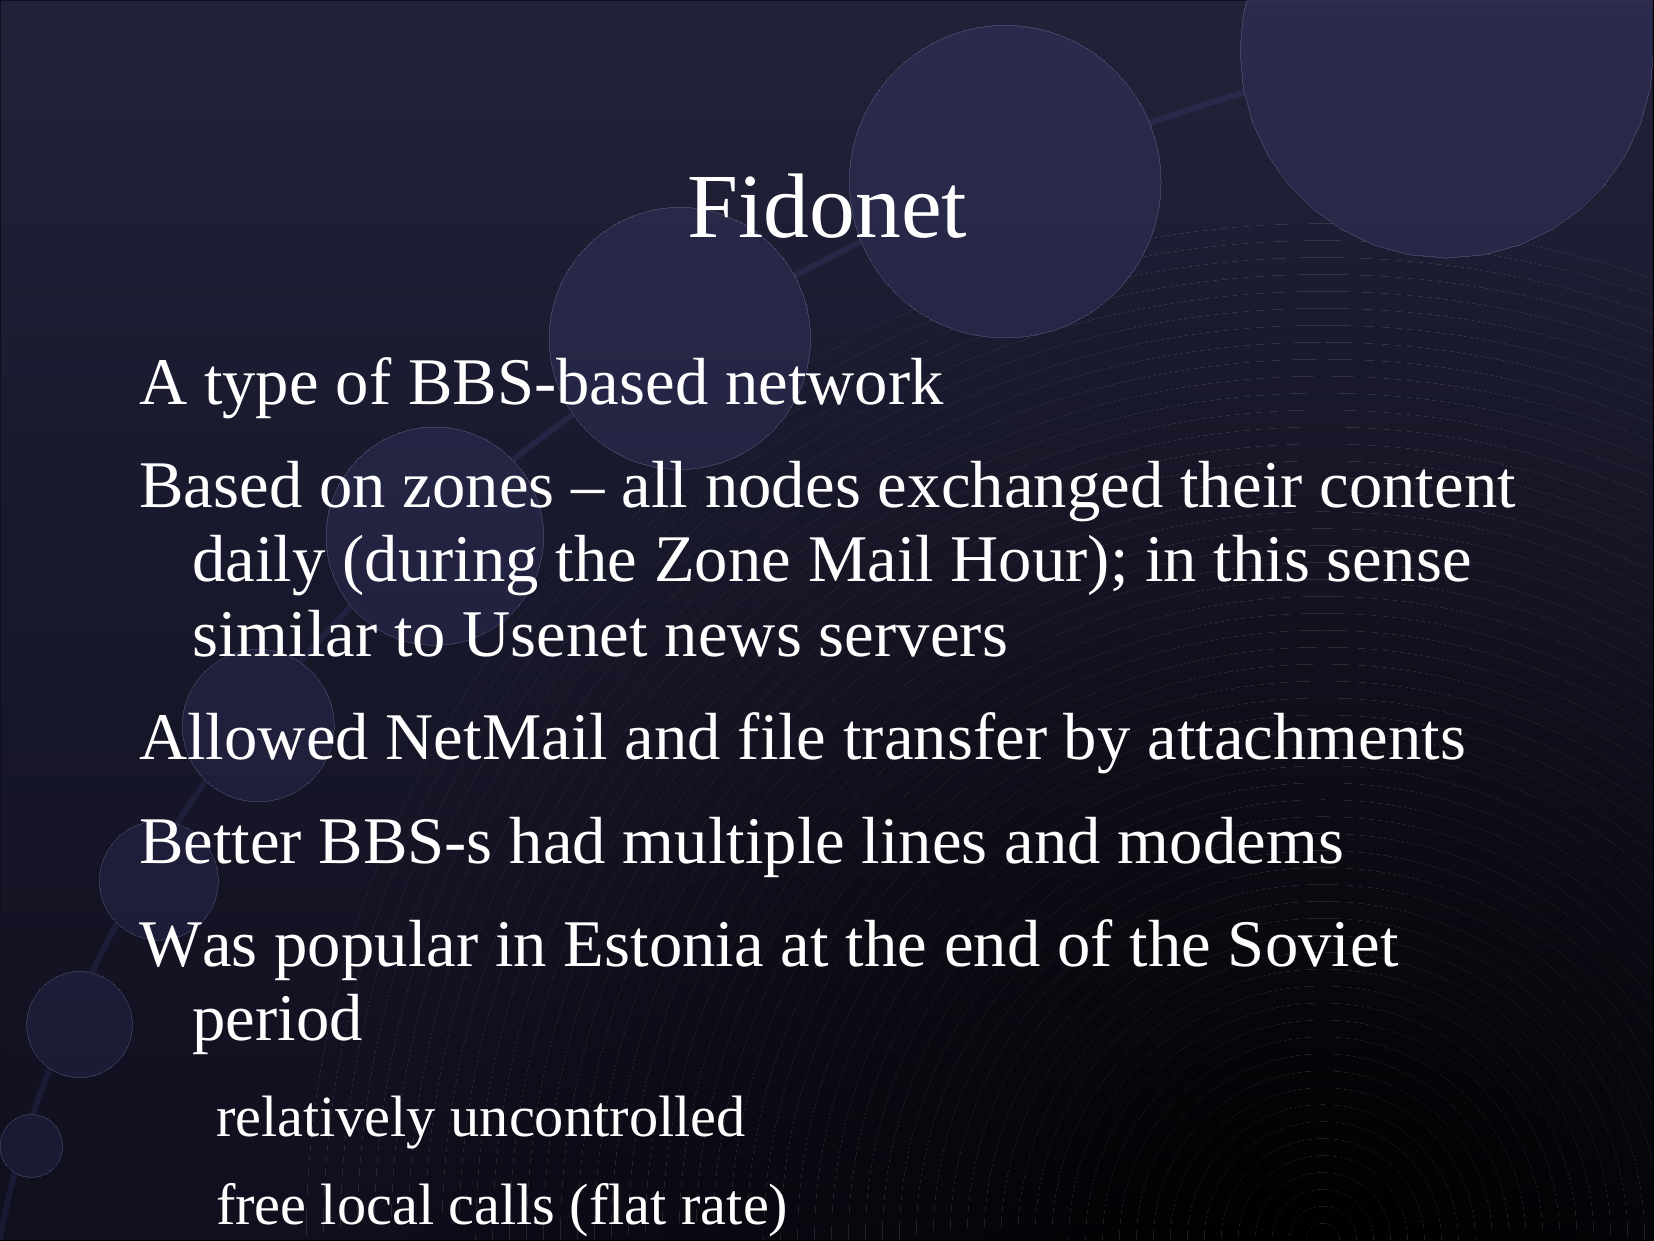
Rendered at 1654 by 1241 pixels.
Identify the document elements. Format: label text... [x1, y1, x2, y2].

list A type of BBS-based network Based on zones – all nodes exchanged their content daily (during the Zone Mail Hour); in this sense similar to Usenet news servers Allowed NetMail and file transfer by attachments Better BBS-s had multiple lines and modems Was popular in Estonia at the end of the Soviet period relatively uncontrolled free local calls (flat rate) [121, 344, 1534, 1238]
title Fidonet [121, 102, 1534, 311]
